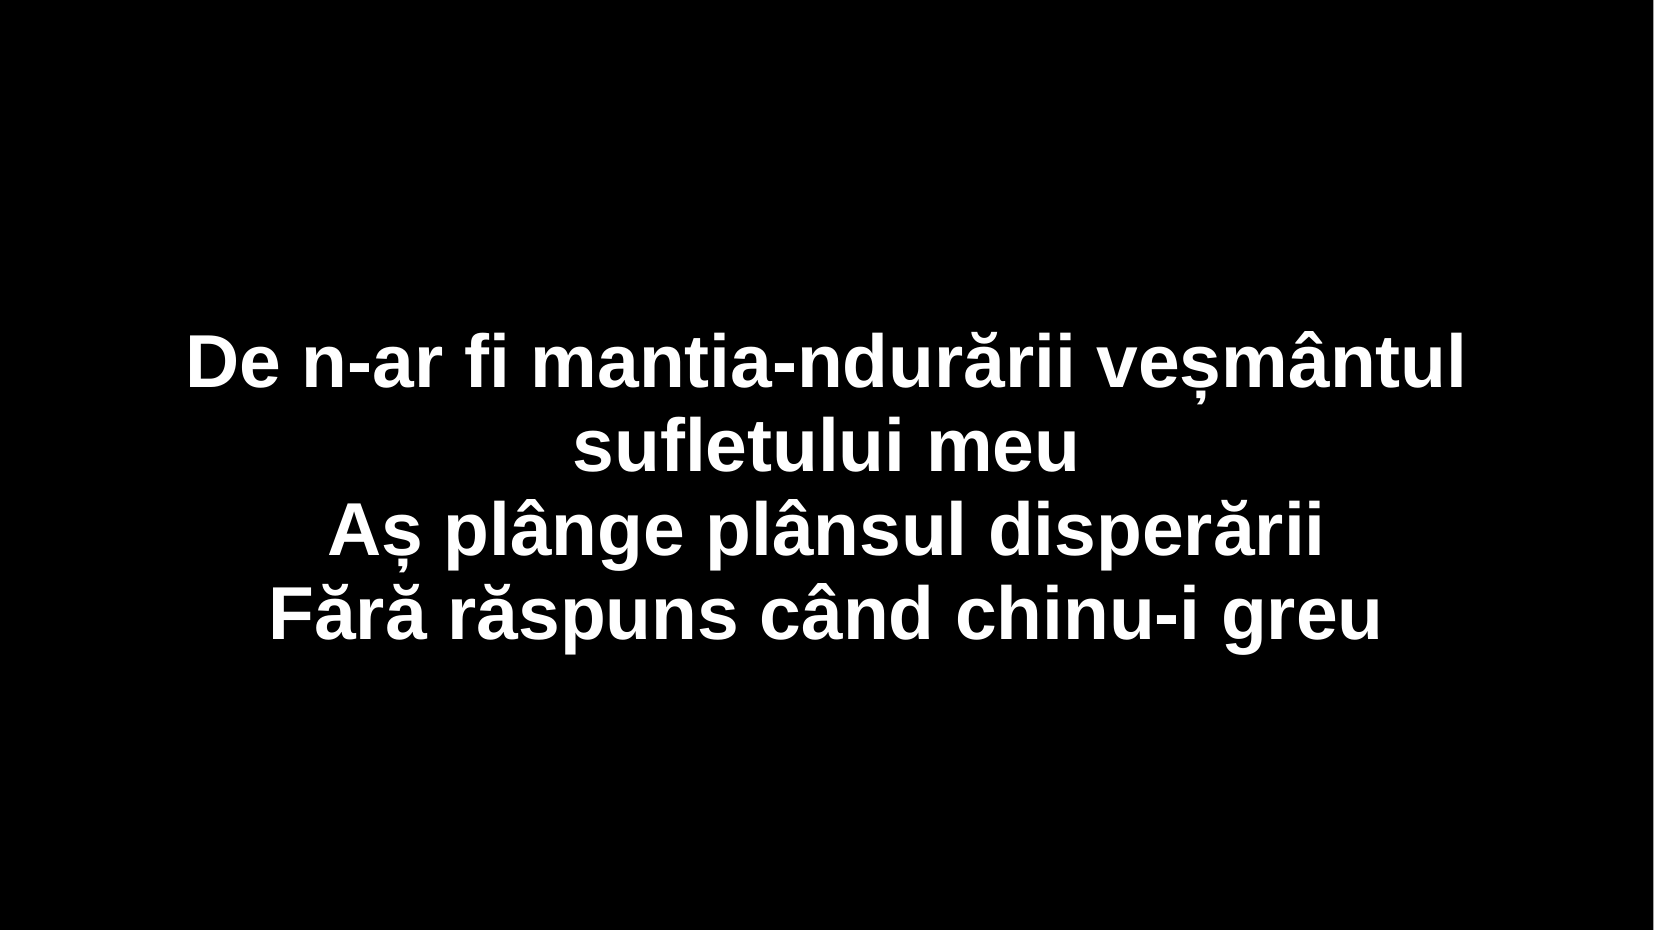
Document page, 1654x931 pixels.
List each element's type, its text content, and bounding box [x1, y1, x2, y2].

text_box De n-ar fi mantia-ndurării veșmântul sufletului meu Aș plânge plânsul disperării Fără răspuns când chinu-i greu [82, 109, 1571, 866]
